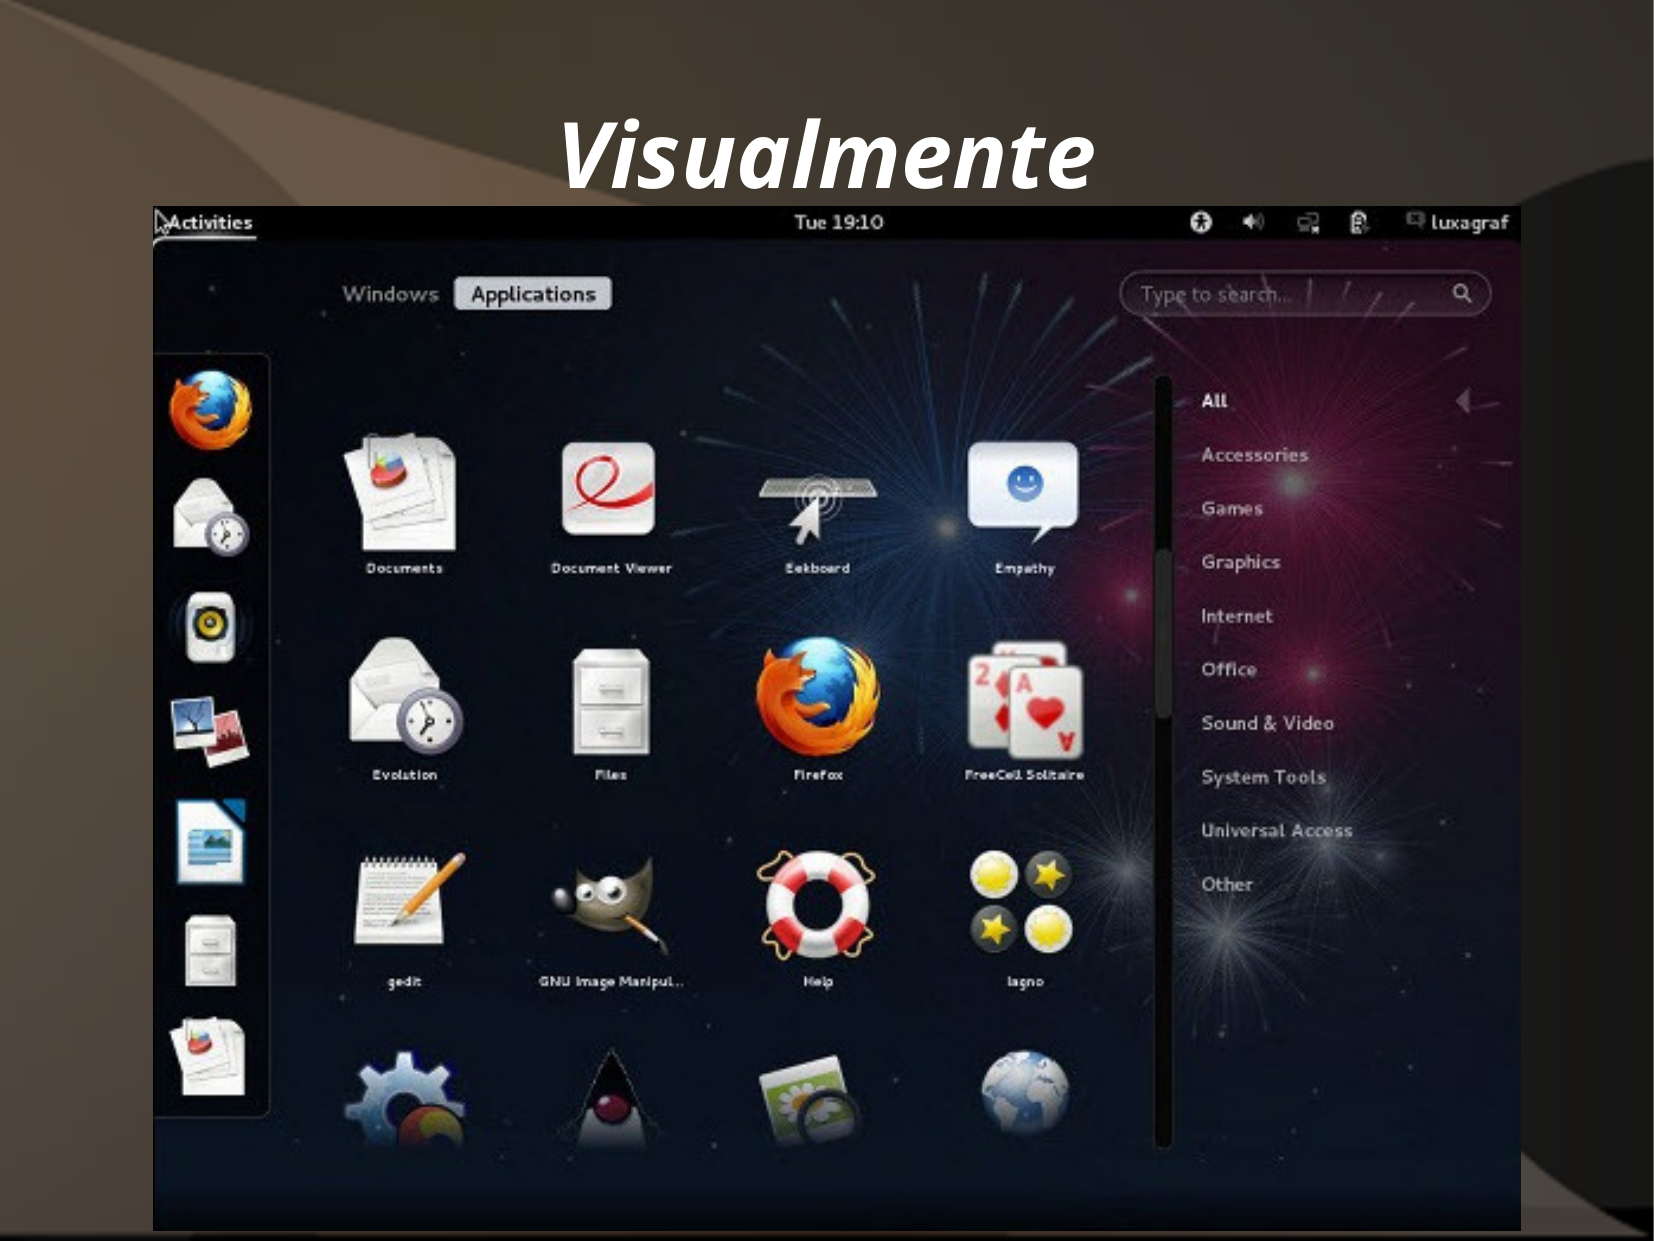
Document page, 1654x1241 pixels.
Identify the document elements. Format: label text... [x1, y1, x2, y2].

title Visualmente [82, 49, 1571, 257]
picture [0, 0, 1654, 1241]
